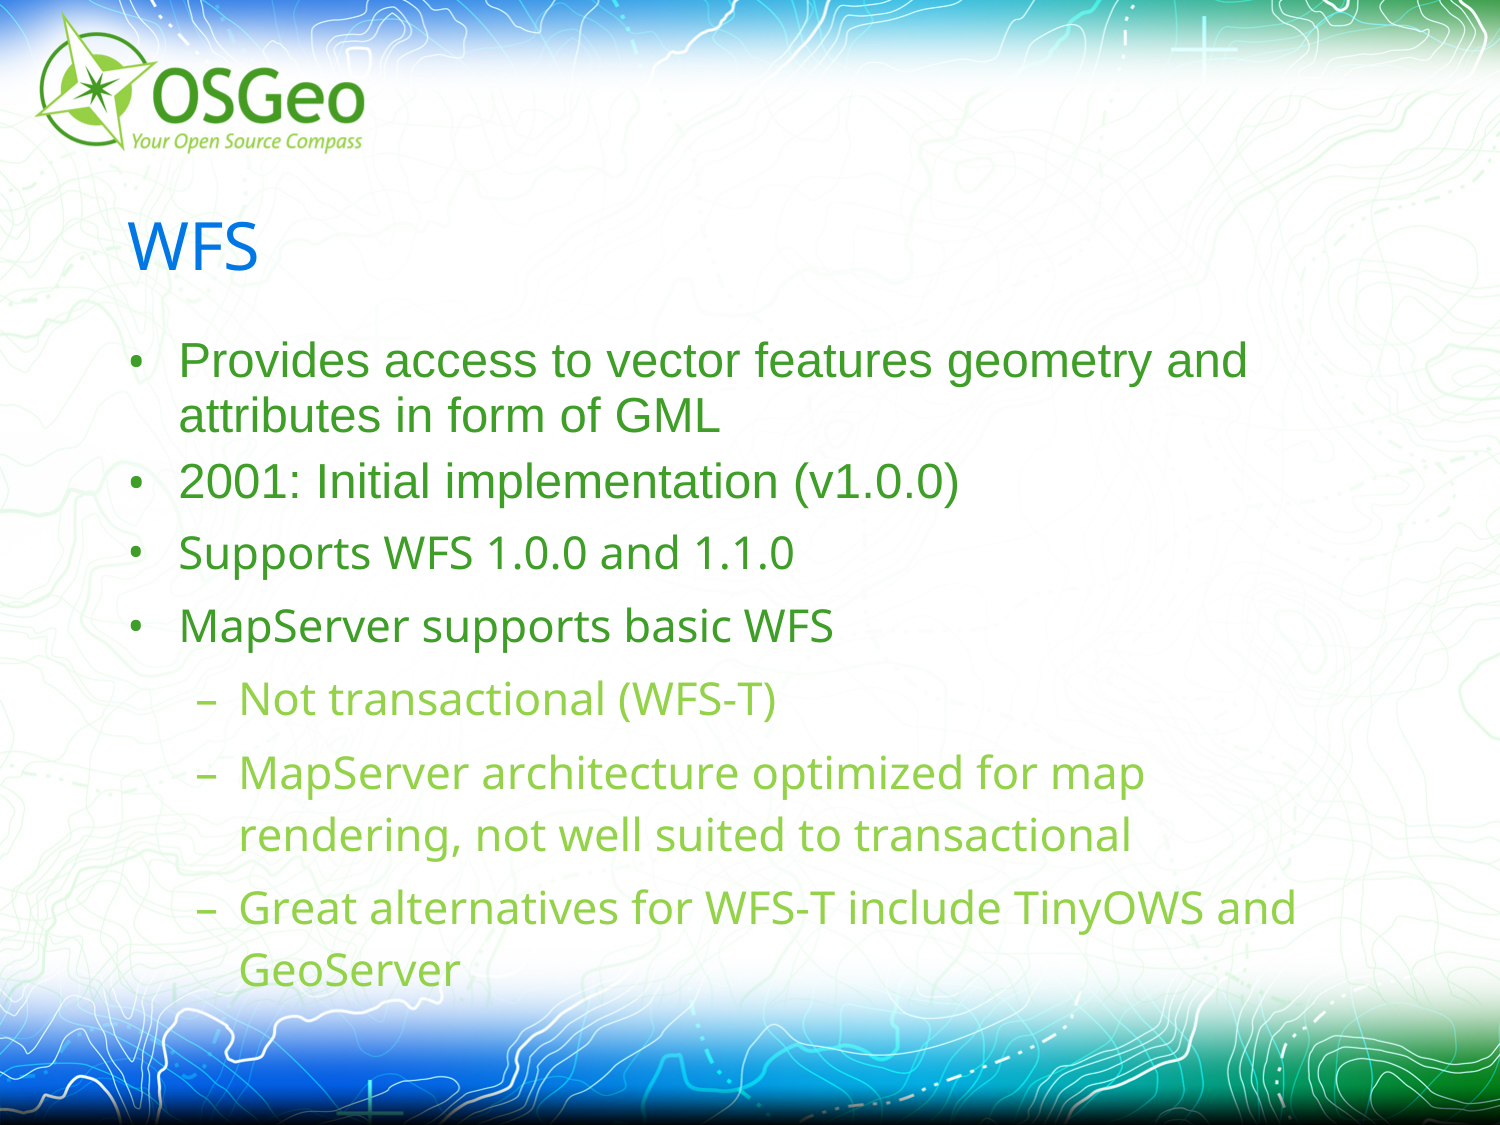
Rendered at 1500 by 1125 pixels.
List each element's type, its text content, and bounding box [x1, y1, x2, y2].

list Provides access to vector features geometry and attributes in form of GML 2001: Initial implementation (v1.0.0) Supports WFS 1.0.0 and 1.1.0 MapServer supports basic WFS Not transactional (WFS-T) MapServer architecture optimized for map rendering, not well suited to transactional Great alternatives for WFS-T include TinyOWS and GeoServer [112, 324, 1388, 1015]
picture [0, 0, 1500, 1125]
title WFS [112, 187, 1388, 303]
